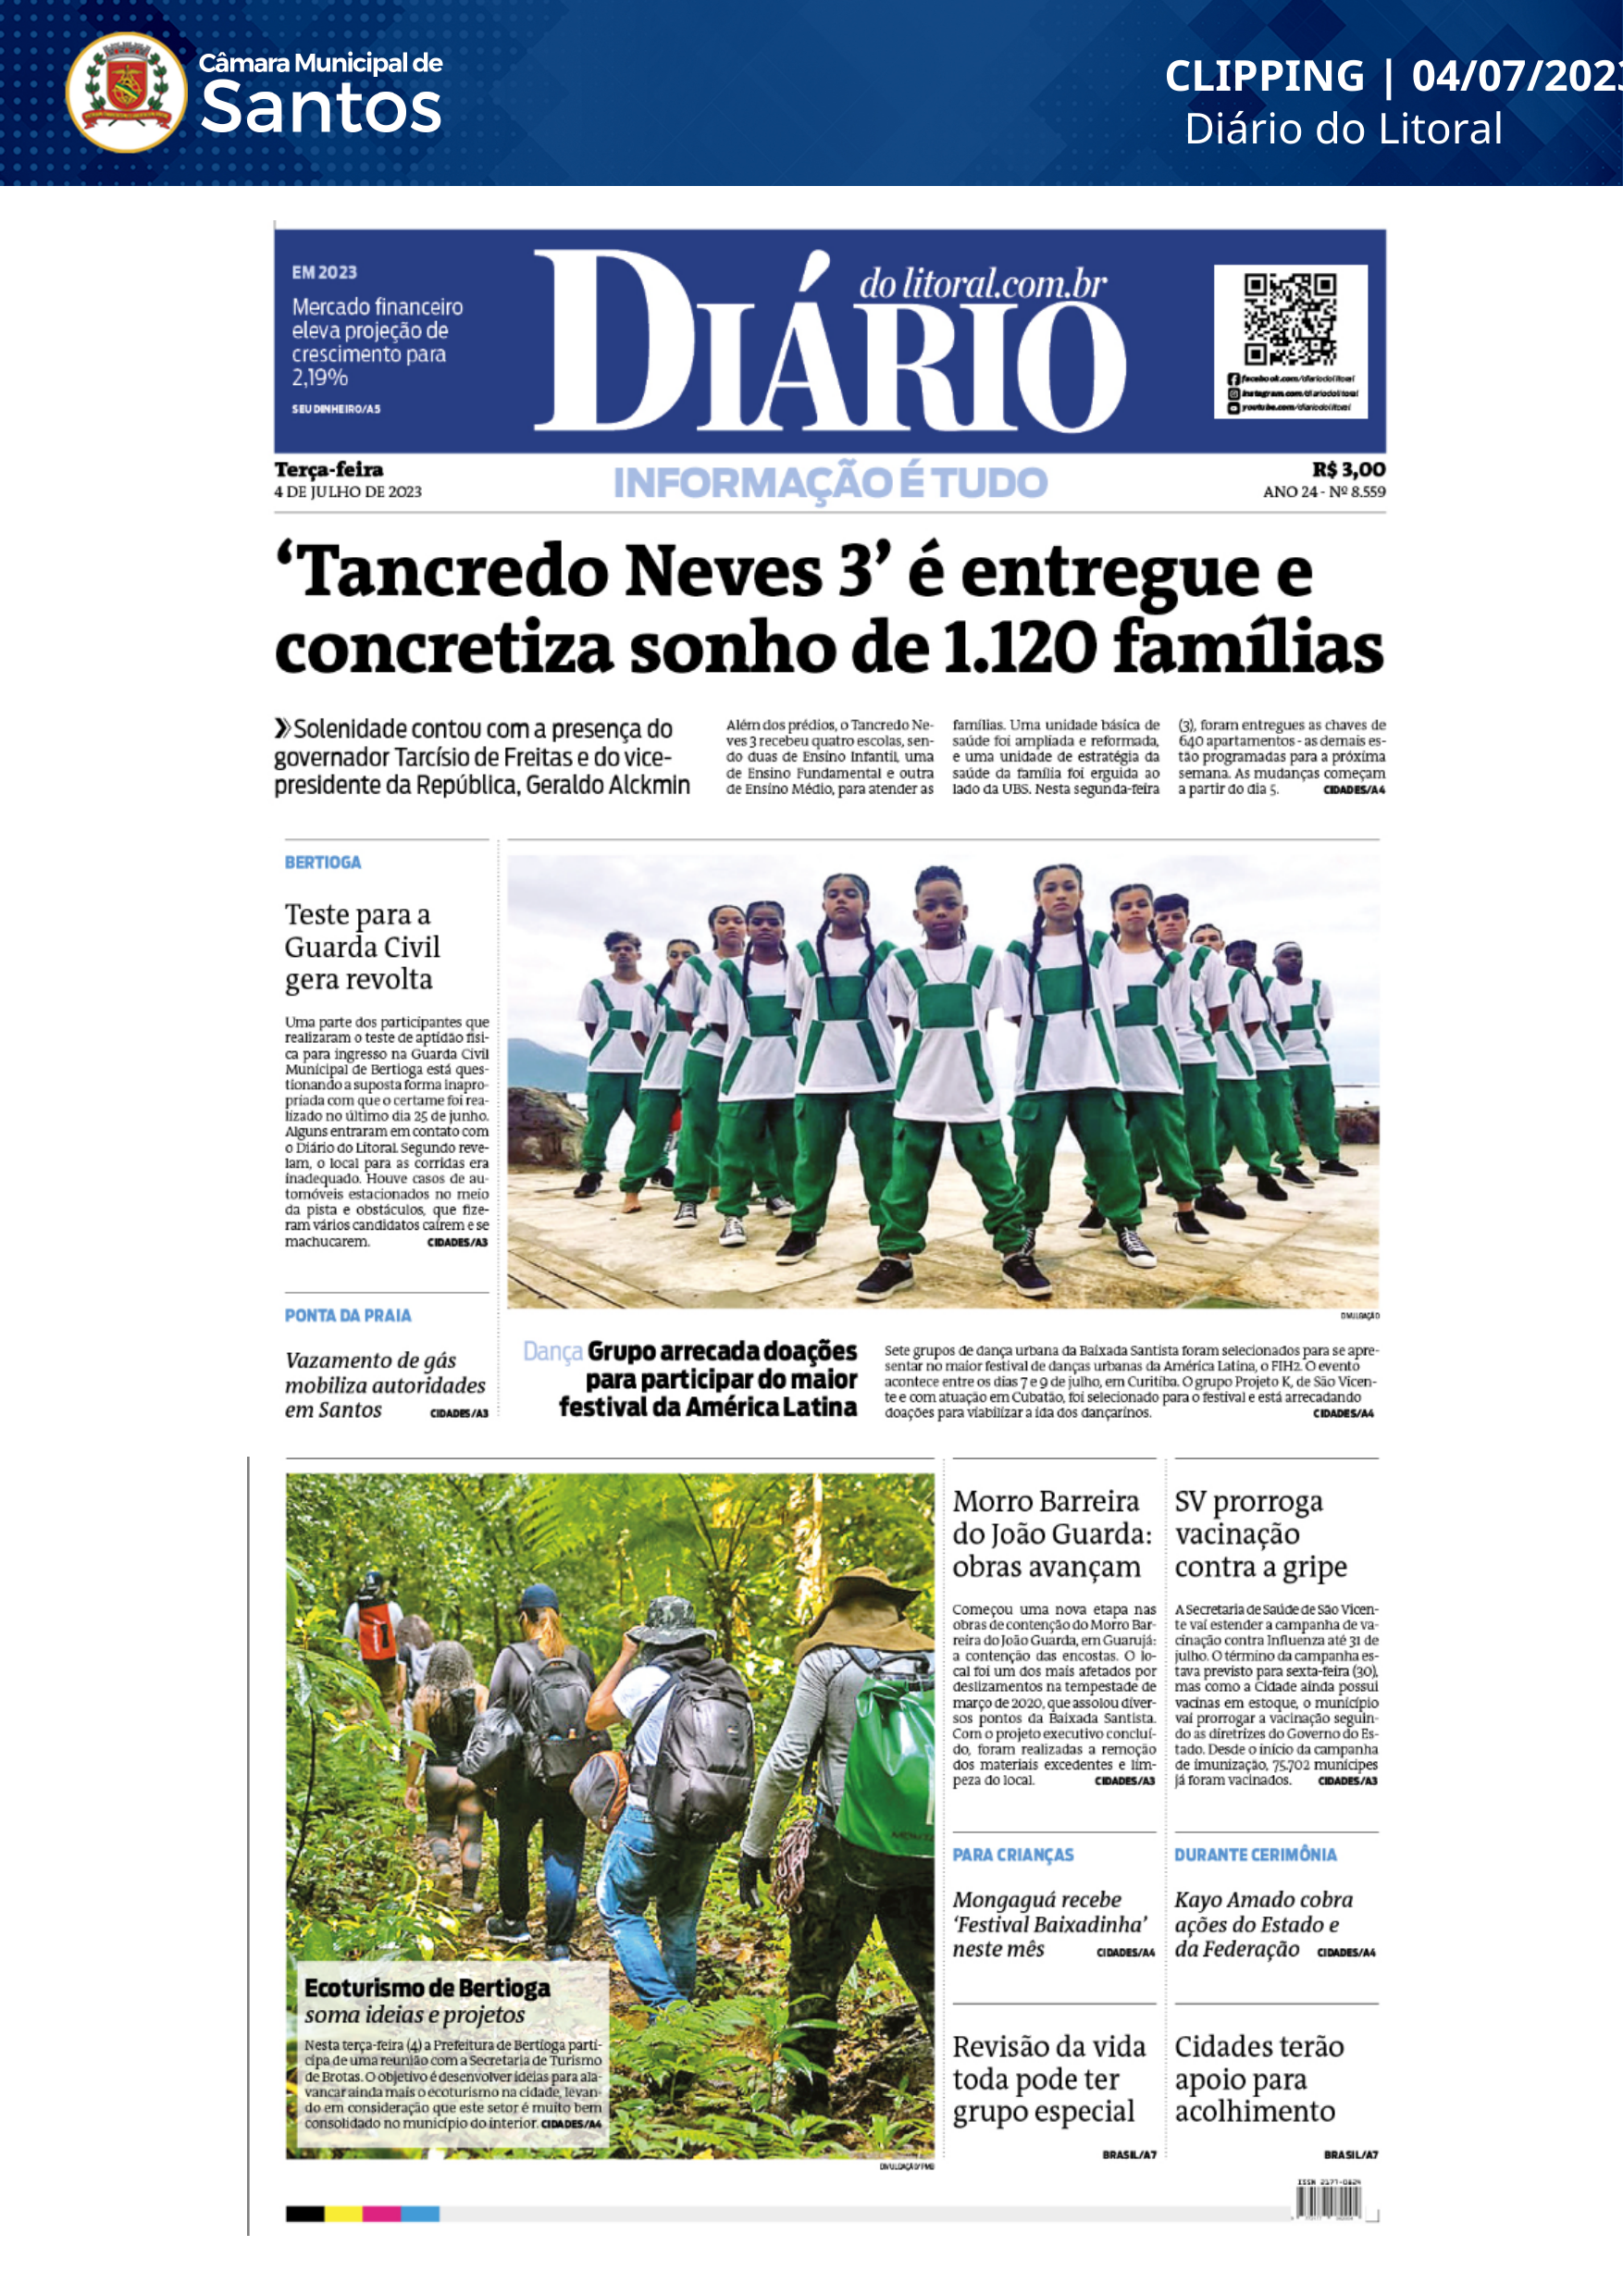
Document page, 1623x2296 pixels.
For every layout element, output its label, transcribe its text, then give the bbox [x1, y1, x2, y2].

text_box CLIPPING | 04/07/2023 [1150, 39, 1574, 105]
text_box Diário do Litoral [1170, 90, 1574, 165]
picture [247, 220, 1416, 2236]
picture [0, 0, 1623, 186]
